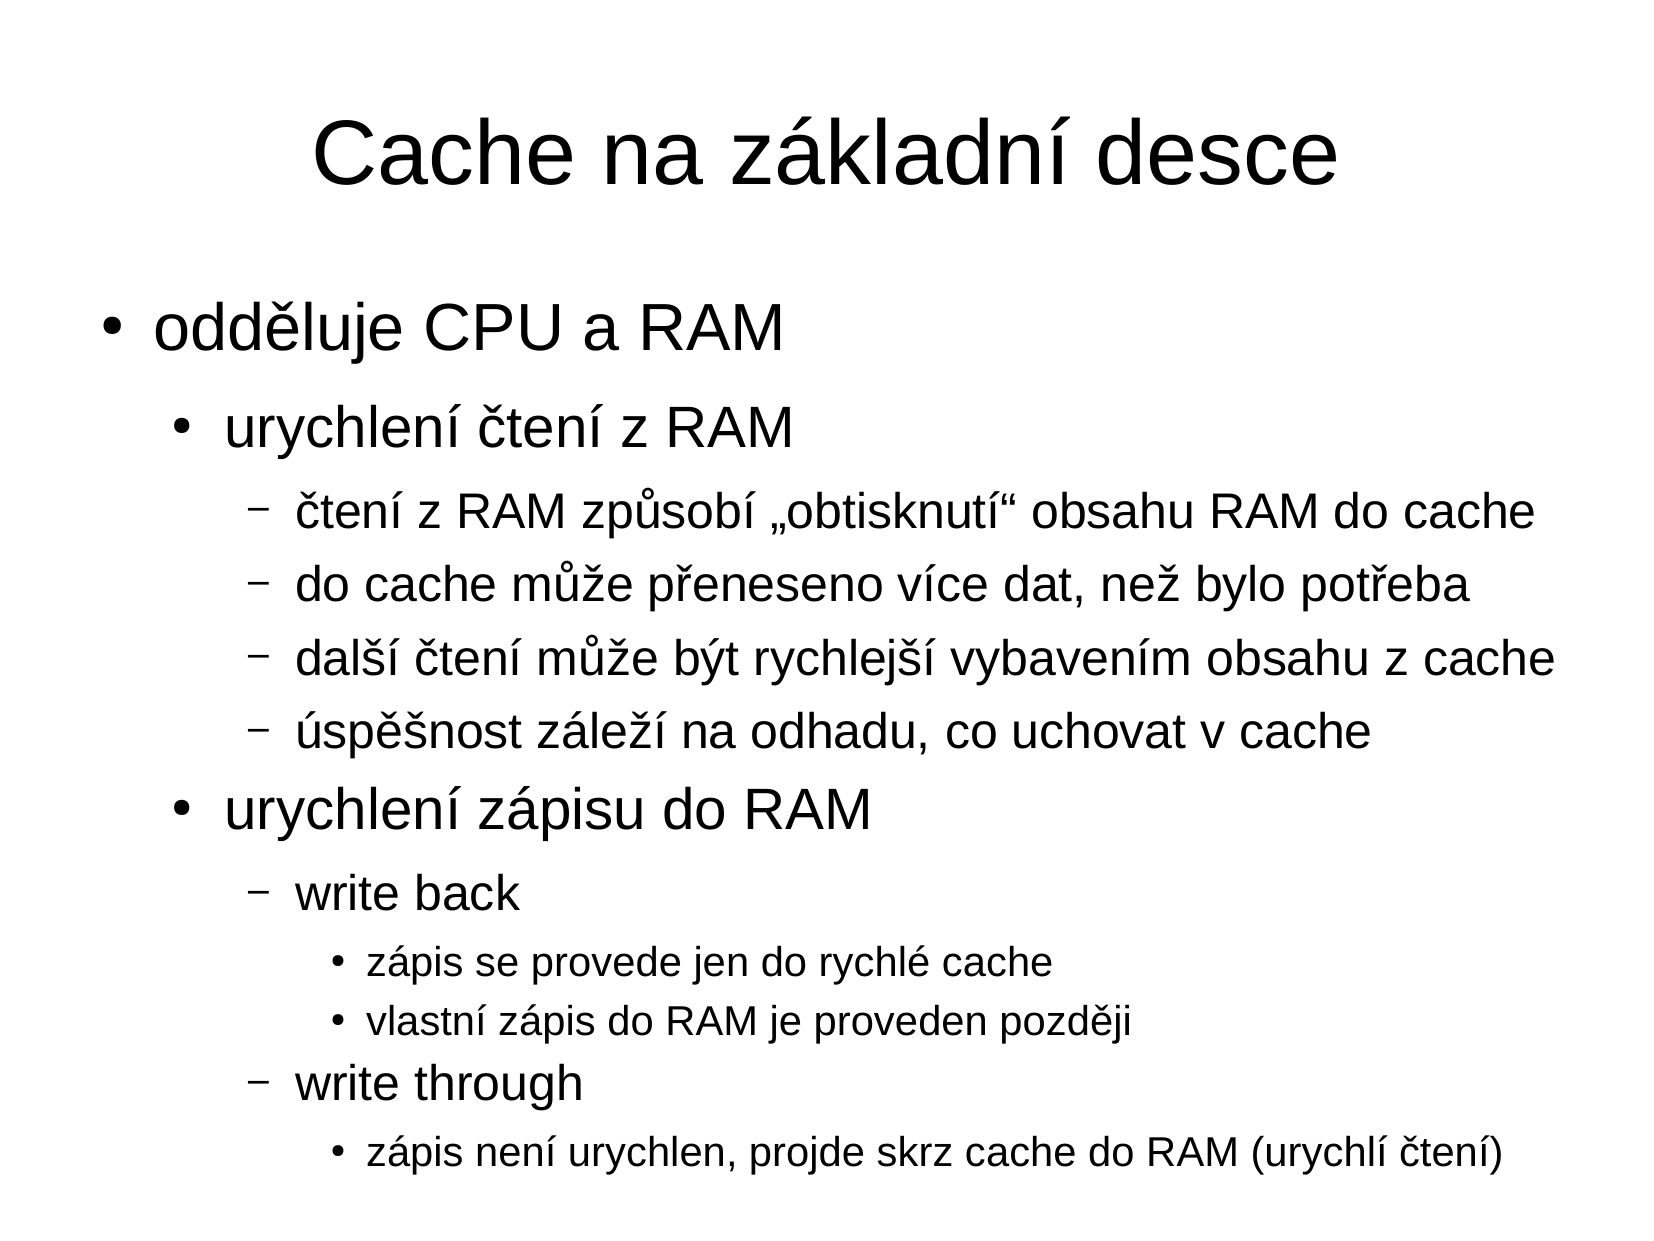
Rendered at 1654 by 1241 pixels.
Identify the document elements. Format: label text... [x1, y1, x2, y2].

title Cache na základní desce [82, 49, 1571, 257]
list odděluje CPU a RAM urychlení čtení z RAM čtení z RAM způsobí „obtisknutí“ obsahu RAM do cache do cache může přeneseno více dat, než bylo potřeba další čtení může být rychlejší vybavením obsahu z cache úspěšnost záleží na odhadu, co uchovat v cache urychlení zápisu do RAM write back zápis se provede jen do rychlé cache vlastní zápis do RAM je proveden později write through zápis není urychlen, projde skrz cache do RAM (urychlí čtení) [82, 290, 1571, 1177]
